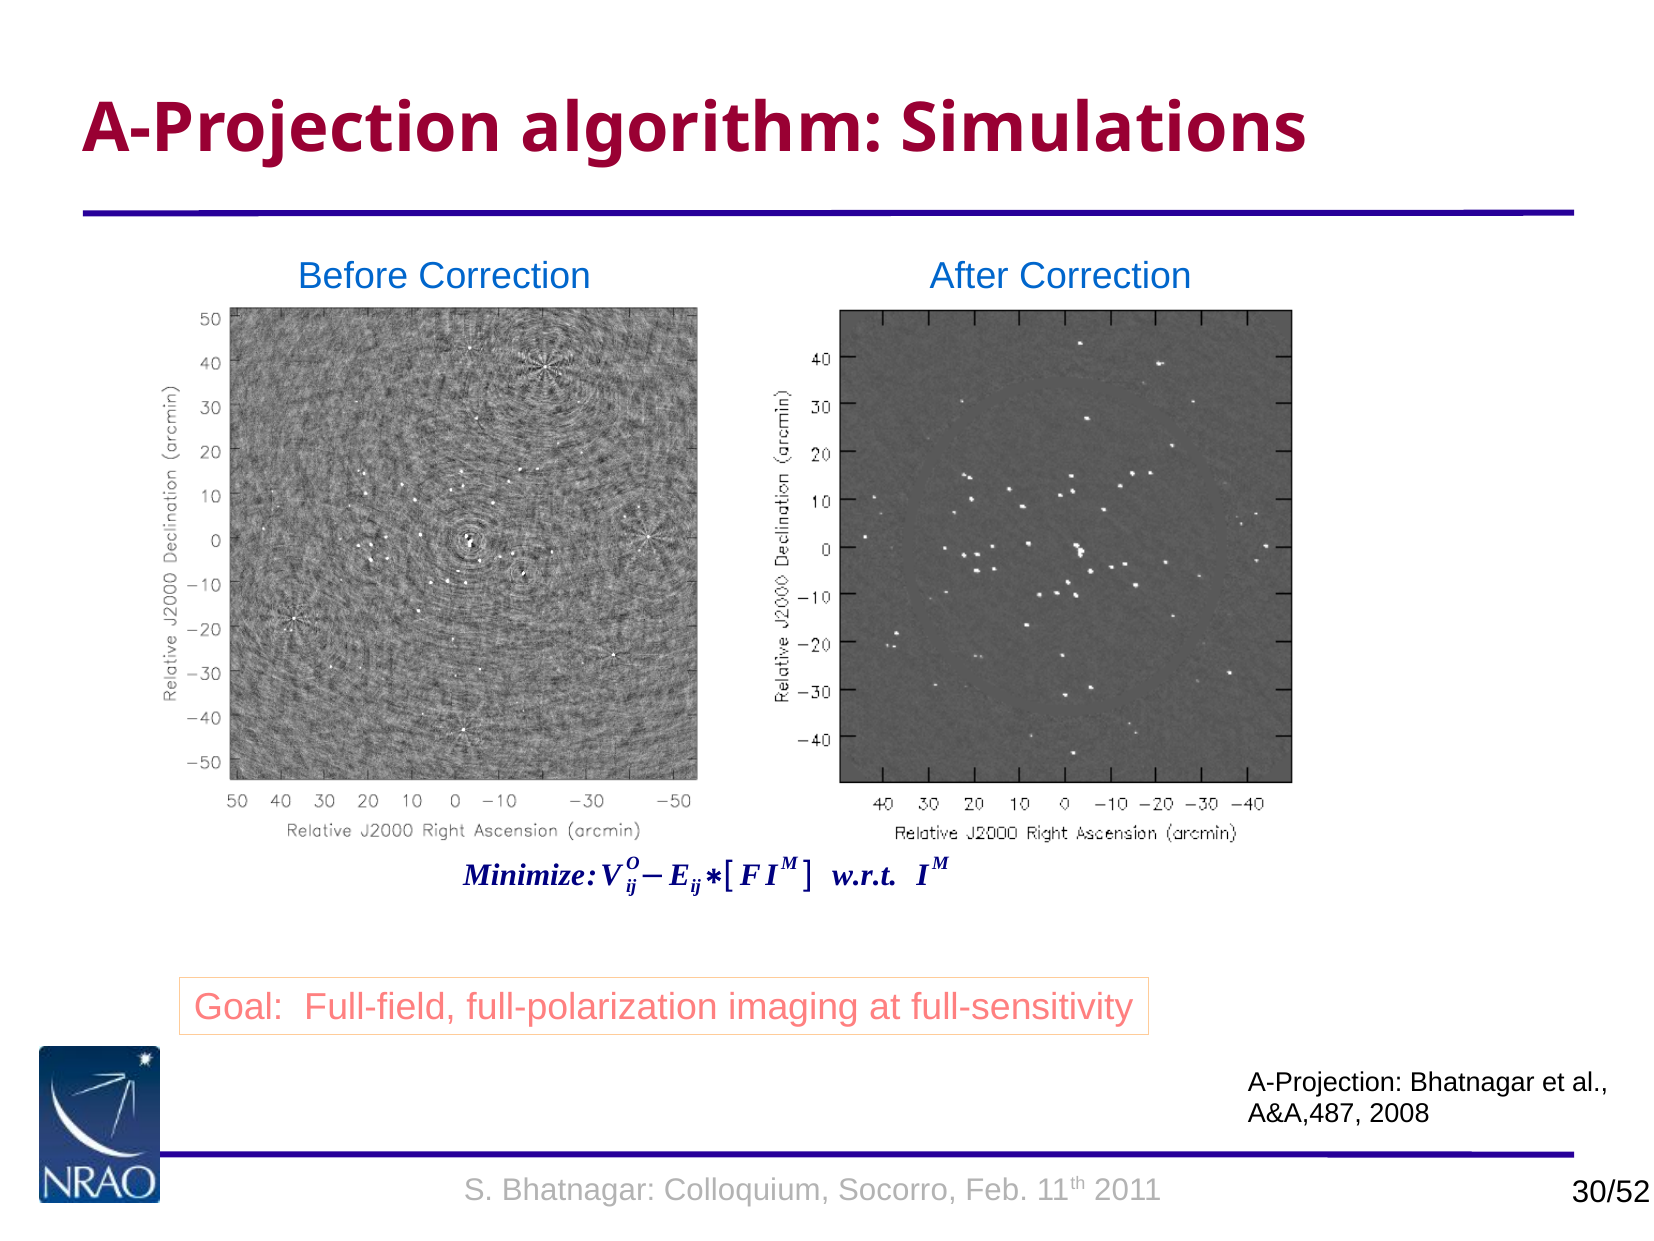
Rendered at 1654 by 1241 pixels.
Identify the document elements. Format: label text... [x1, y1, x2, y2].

text_box Before Correction [283, 246, 607, 304]
title A-Projection algorithm: Simulations [82, 49, 1571, 202]
text_box Goal: Full-field, full-polarization imaging at full-sensitivity [179, 977, 1149, 1035]
picture [0, 0, 1654, 1241]
text_box After Correction [914, 246, 1207, 304]
chart [453, 853, 956, 898]
text_box A-Projection: Bhatnagar et al., A&A,487, 2008 [1233, 1059, 1616, 1136]
